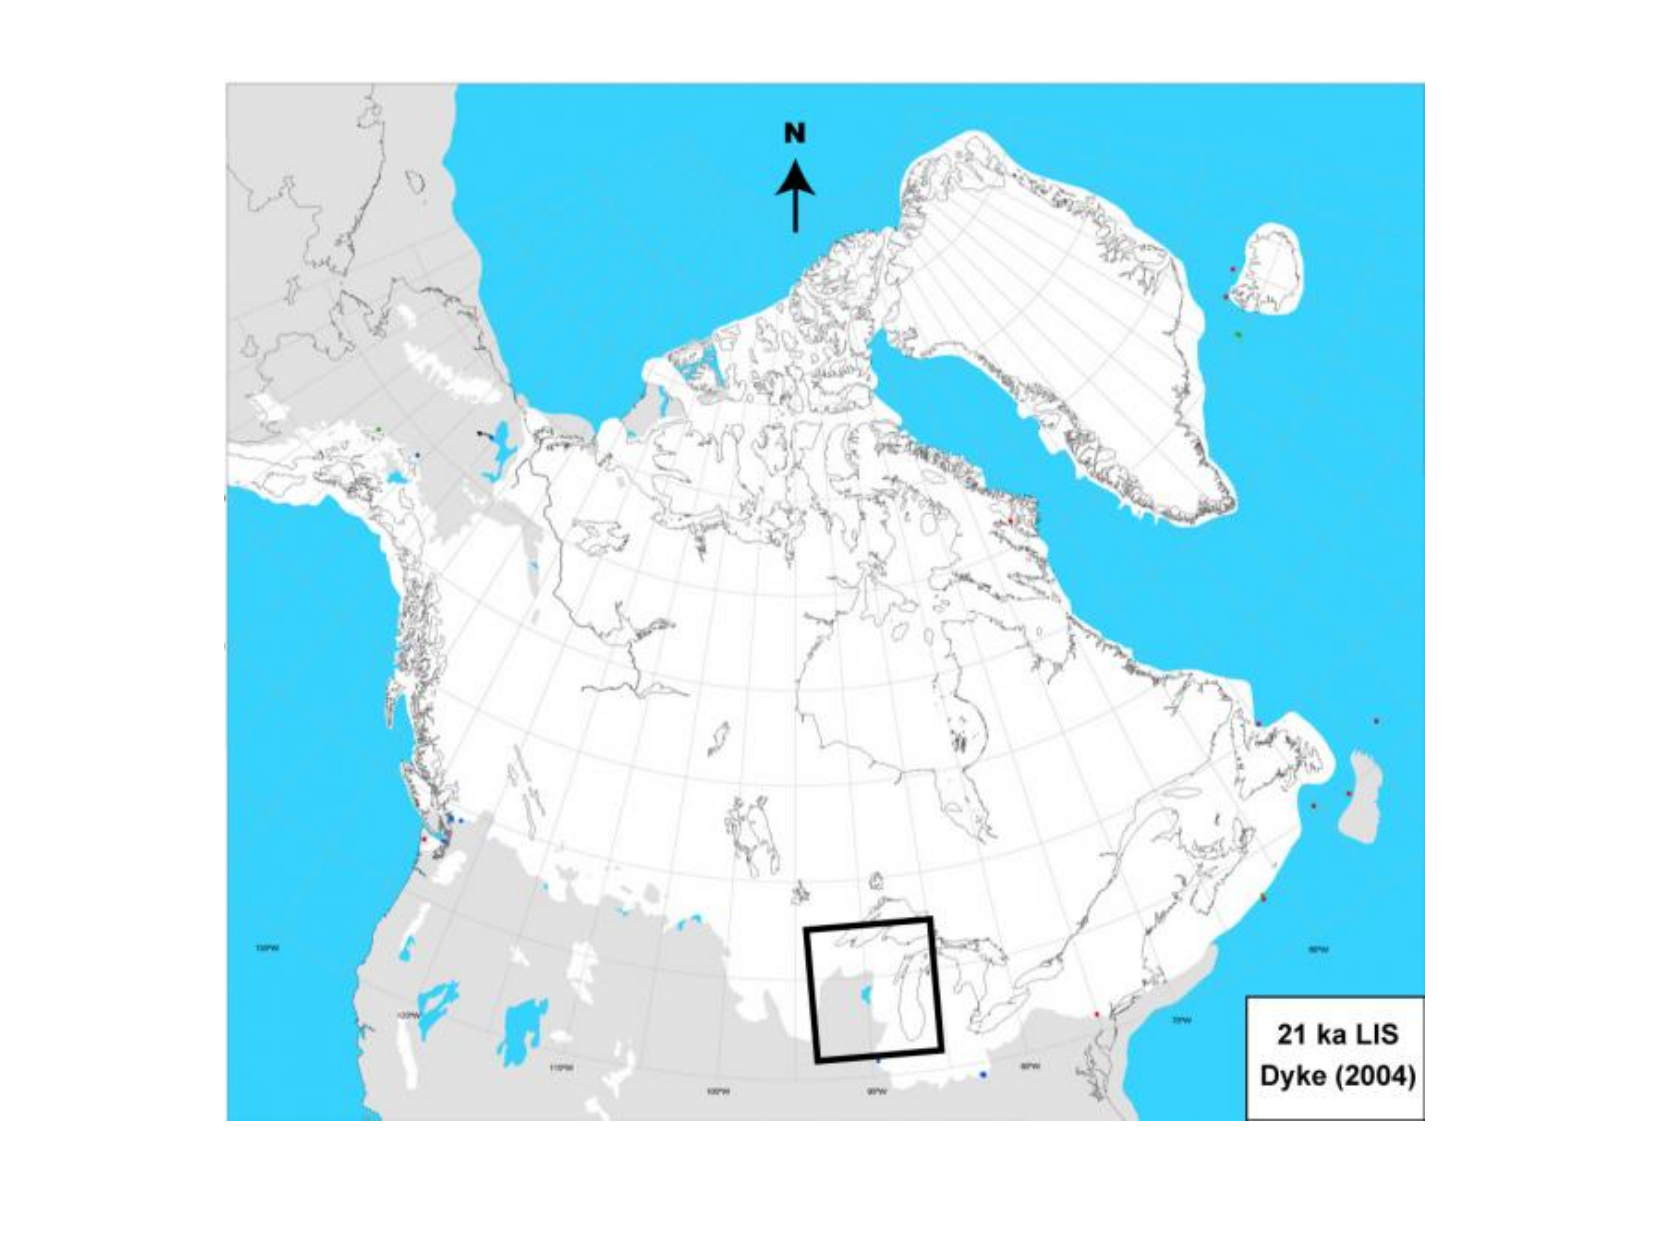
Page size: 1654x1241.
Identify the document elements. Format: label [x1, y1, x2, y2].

picture [224, 79, 1425, 1121]
